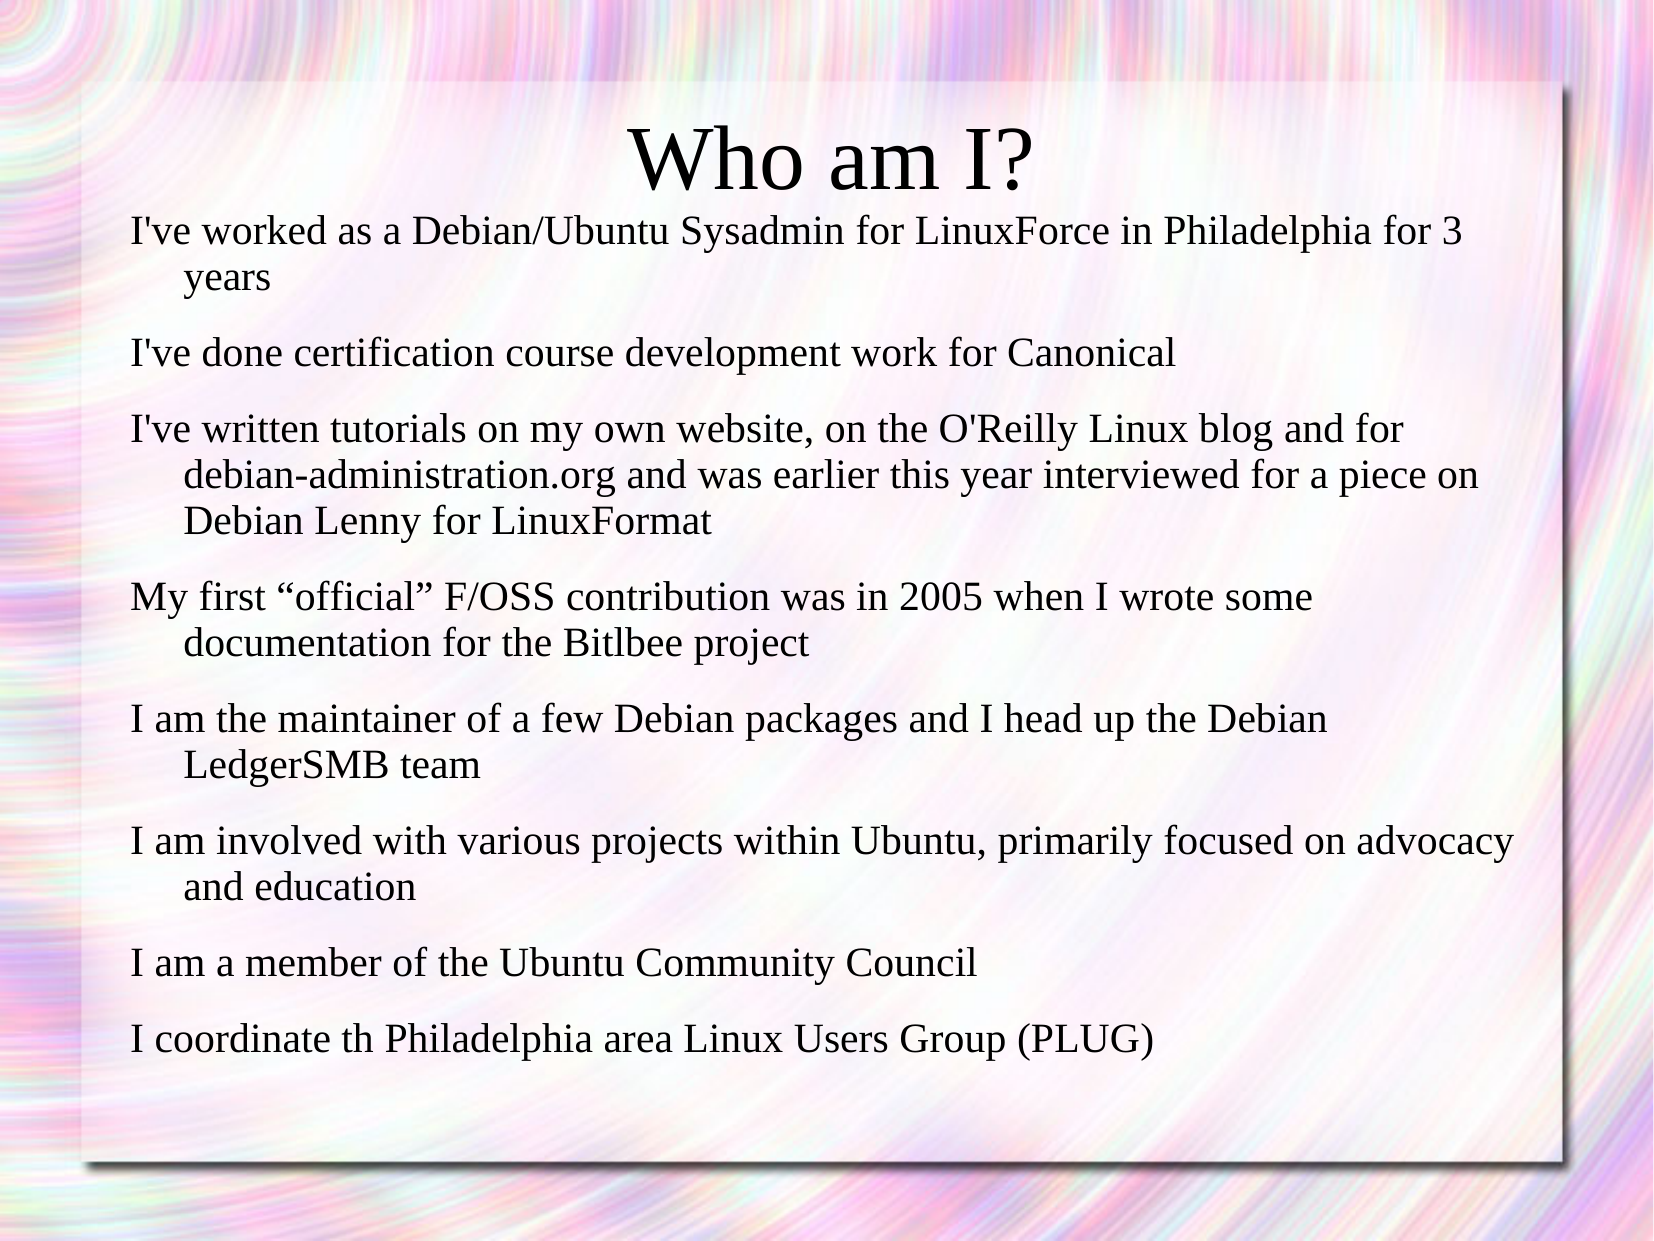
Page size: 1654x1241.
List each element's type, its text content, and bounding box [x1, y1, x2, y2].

list I've worked as a Debian/Ubuntu Sysadmin for LinuxForce in Philadelphia for 3 years I've done certification course development work for Canonical I've written tutorials on my own website, on the O'Reilly Linux blog and for debian-administration.org and was earlier this year interviewed for a piece on Debian Lenny for LinuxFormat My first “official” F/OSS contribution was in 2005 when I wrote some documentation for the Bitlbee project I am the maintainer of a few Debian packages and I head up the Debian LedgerSMB team I am involved with various projects within Ubuntu, primarily focused on advocacy and education I am a member of the Ubuntu Community Council I coordinate th Philadelphia area Linux Users Group (PLUG) [112, 131, 1534, 1126]
picture [0, 0, 1654, 1241]
title Who am I? [125, 55, 1538, 263]
